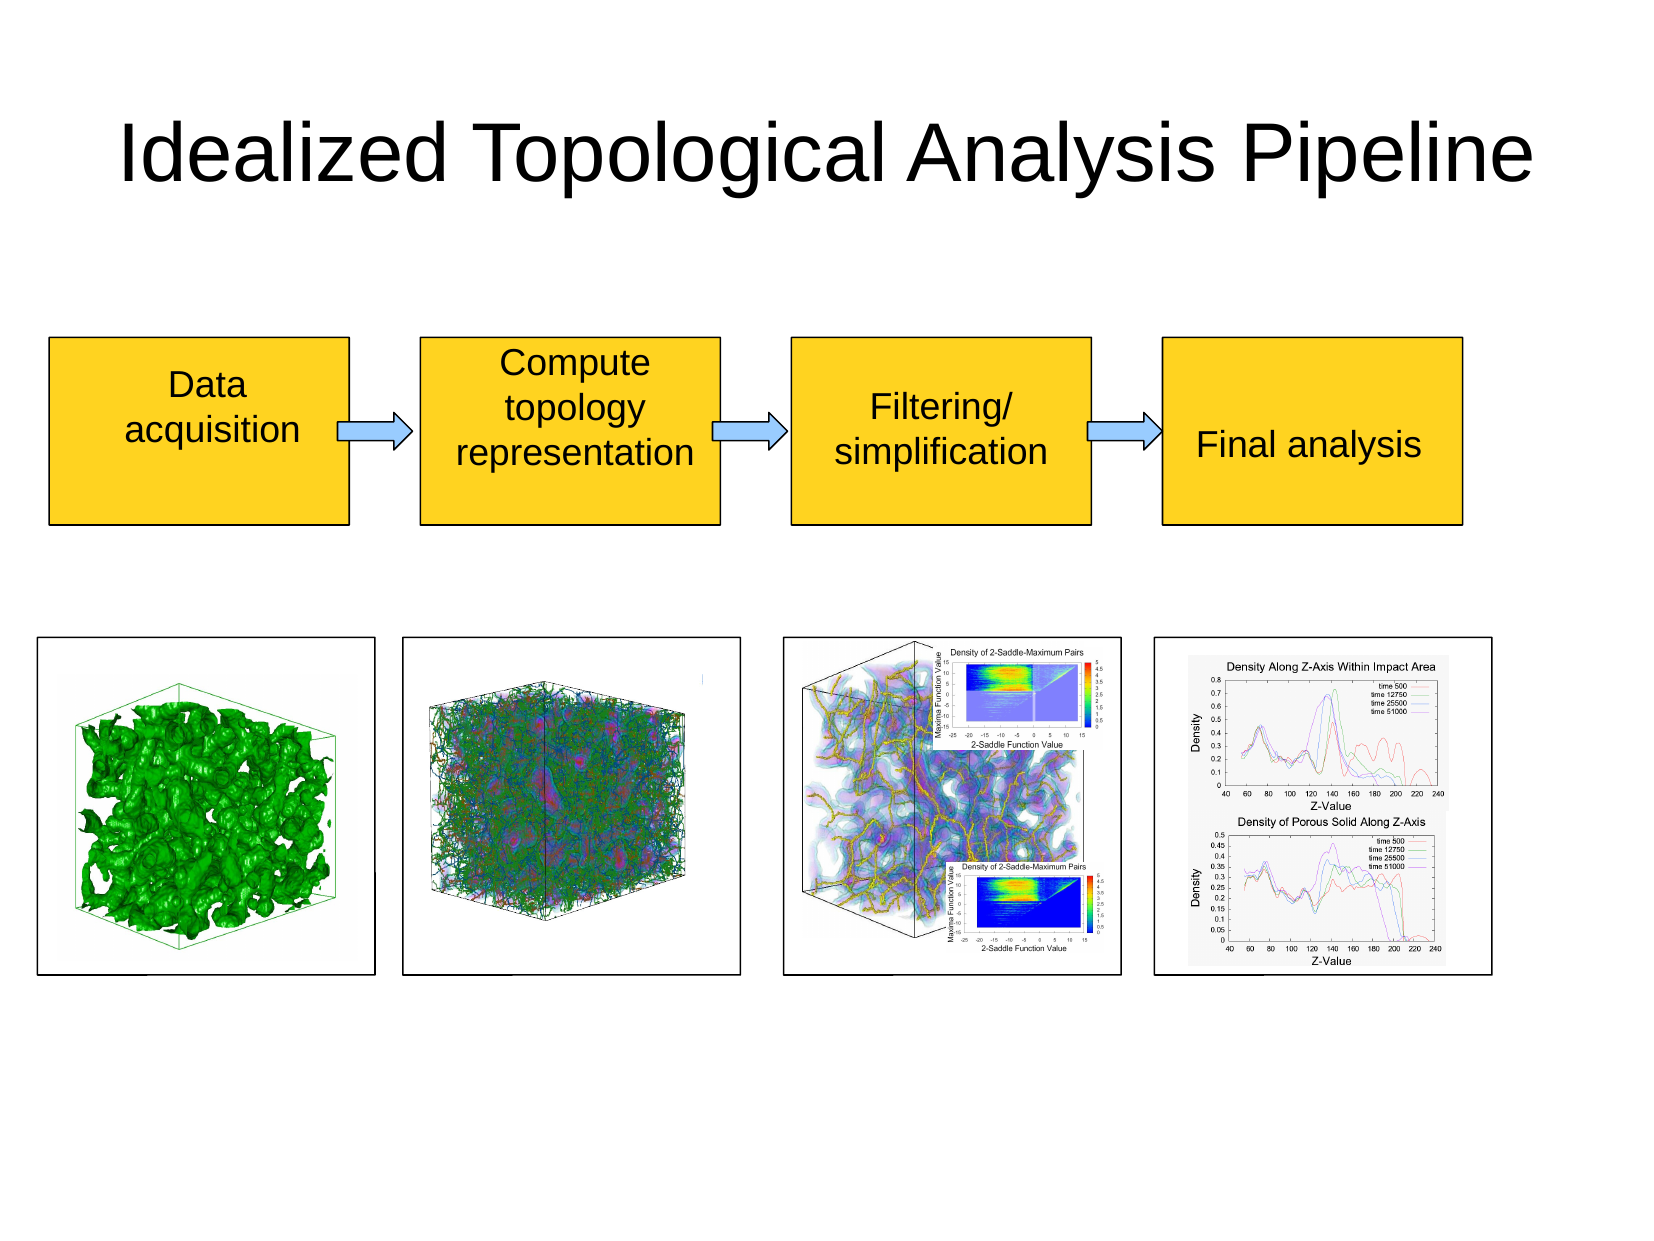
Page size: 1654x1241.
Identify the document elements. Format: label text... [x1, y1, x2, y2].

text_box [1162, 488, 1463, 526]
text_box [49, 337, 413, 526]
text_box [712, 412, 788, 451]
text_box [791, 337, 1092, 375]
picture [802, 641, 1104, 953]
text_box Compute topology representation [418, 330, 733, 526]
text_box [1087, 412, 1163, 451]
text_box [1154, 637, 1492, 976]
text_box [1162, 337, 1463, 412]
title Idealized Topological Analysis Pipeline [82, 56, 1571, 250]
text_box Final analysis [1155, 412, 1463, 488]
text_box Filtering/ simplification [787, 375, 1096, 510]
text_box [783, 637, 1122, 976]
text_box [37, 637, 376, 976]
picture [420, 674, 703, 938]
picture [1188, 655, 1449, 966]
text_box [791, 510, 1092, 526]
text_box [402, 637, 741, 976]
text_box Data acquisition [87, 352, 338, 488]
picture [57, 674, 358, 961]
